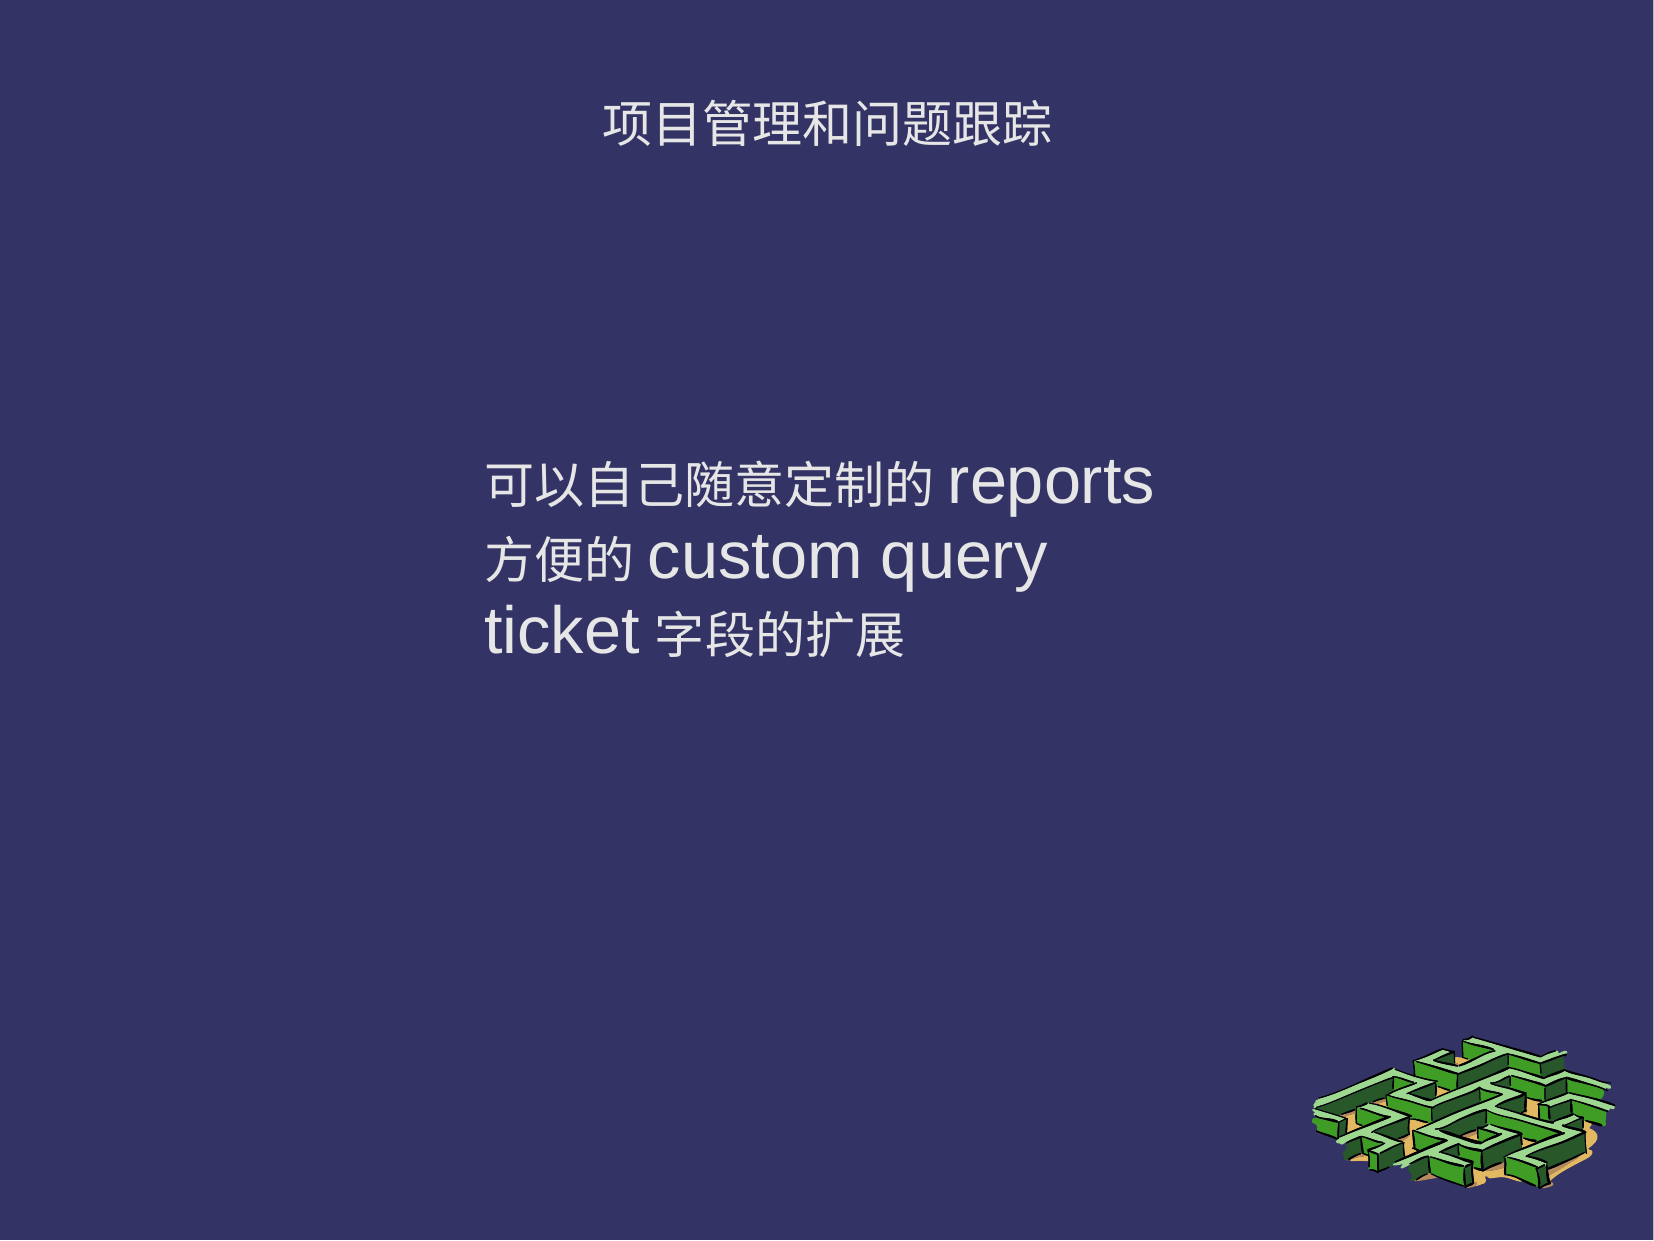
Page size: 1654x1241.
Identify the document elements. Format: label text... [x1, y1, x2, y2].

title 项目管理和问题跟踪 [121, 19, 1534, 227]
list 可以自己随意定制的reports 方便的custom query ticket字段的扩展 [472, 442, 1570, 1147]
